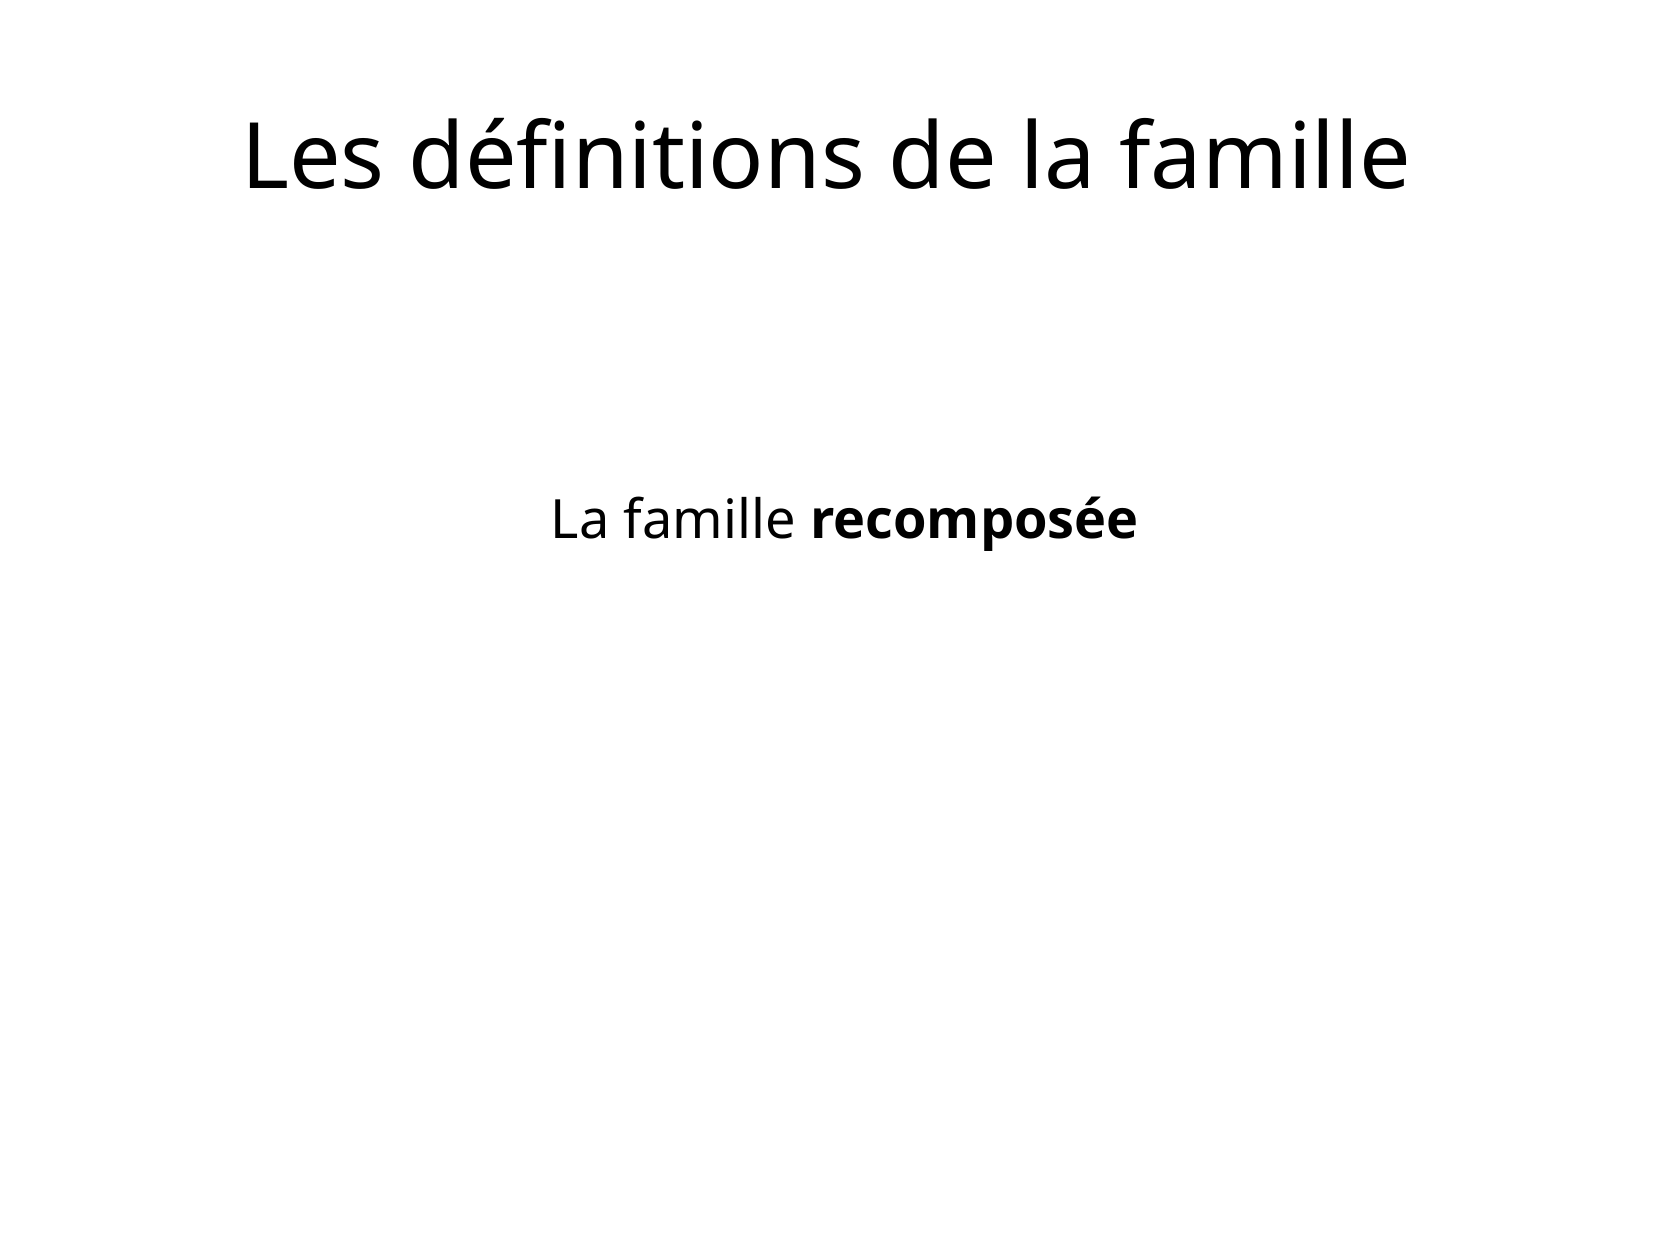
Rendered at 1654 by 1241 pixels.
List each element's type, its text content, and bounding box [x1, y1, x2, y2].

title Les définitions de la famille [82, 49, 1571, 257]
text_box La famille recomposée [535, 478, 1118, 556]
